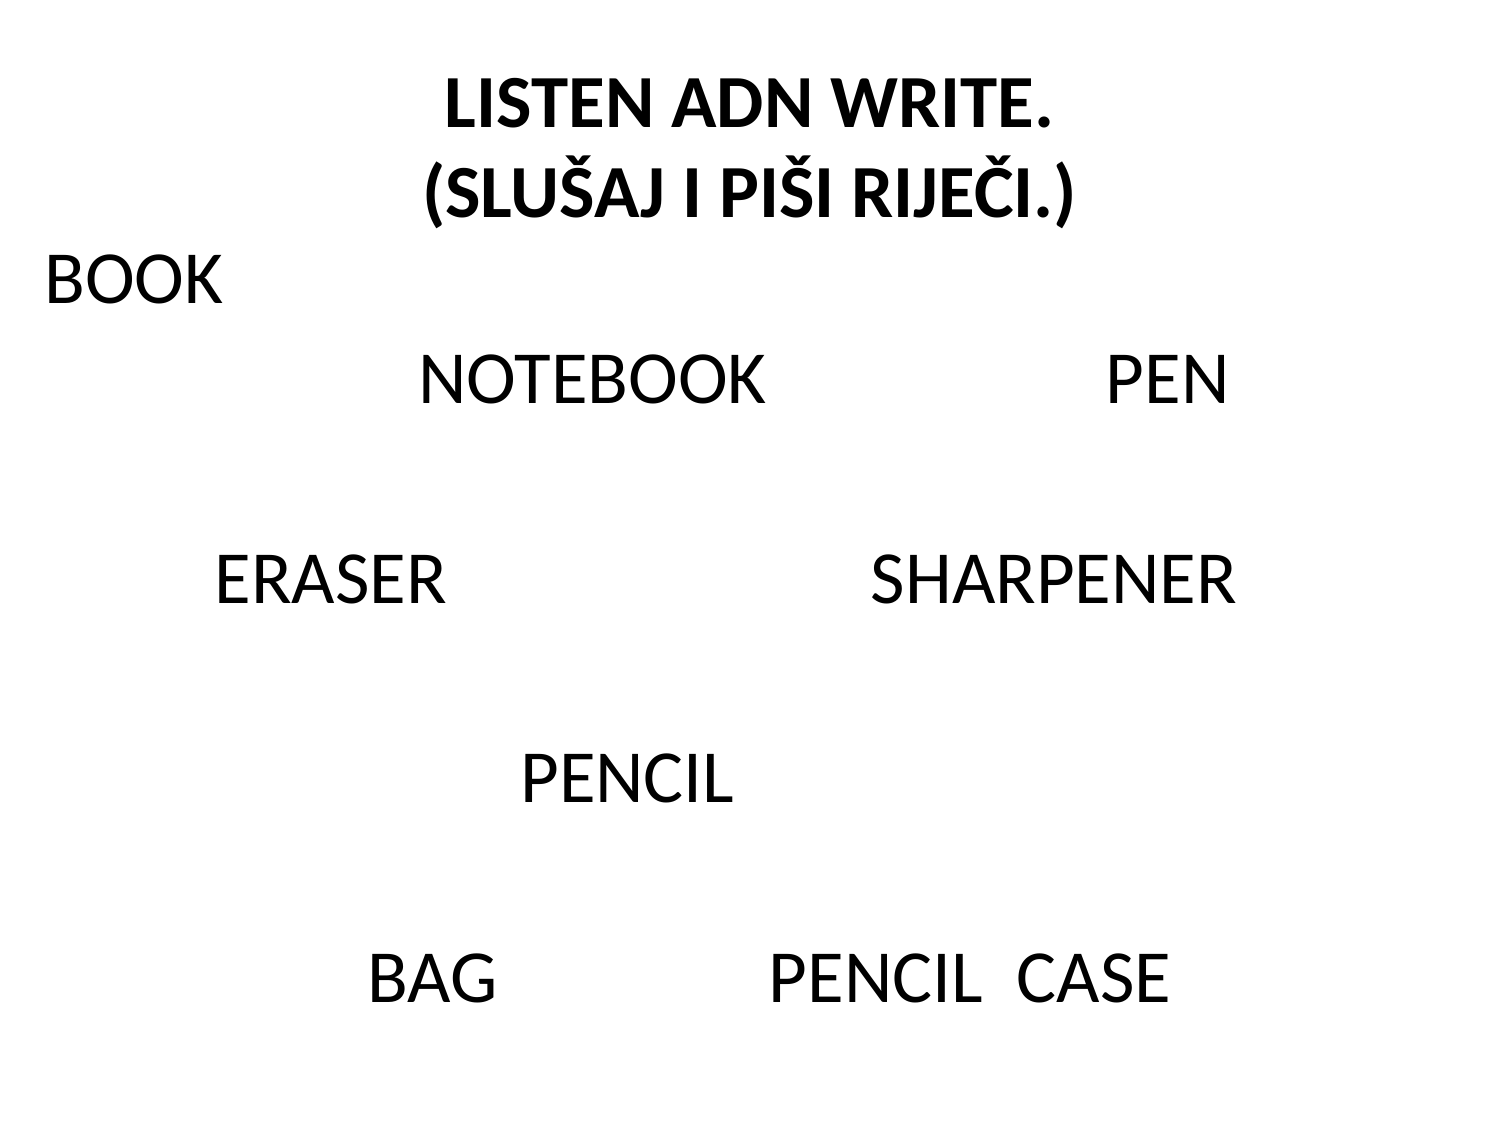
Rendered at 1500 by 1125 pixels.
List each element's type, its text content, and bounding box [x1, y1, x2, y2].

title LISTEN ADN WRITE. (SLUŠAJ I PIŠI RIJEČI.) [75, 45, 1426, 231]
list BOOK NOTEBOOK PEN ERASER SHARPENER PENCIL BAG PENCIL CASE [29, 231, 1483, 1083]
